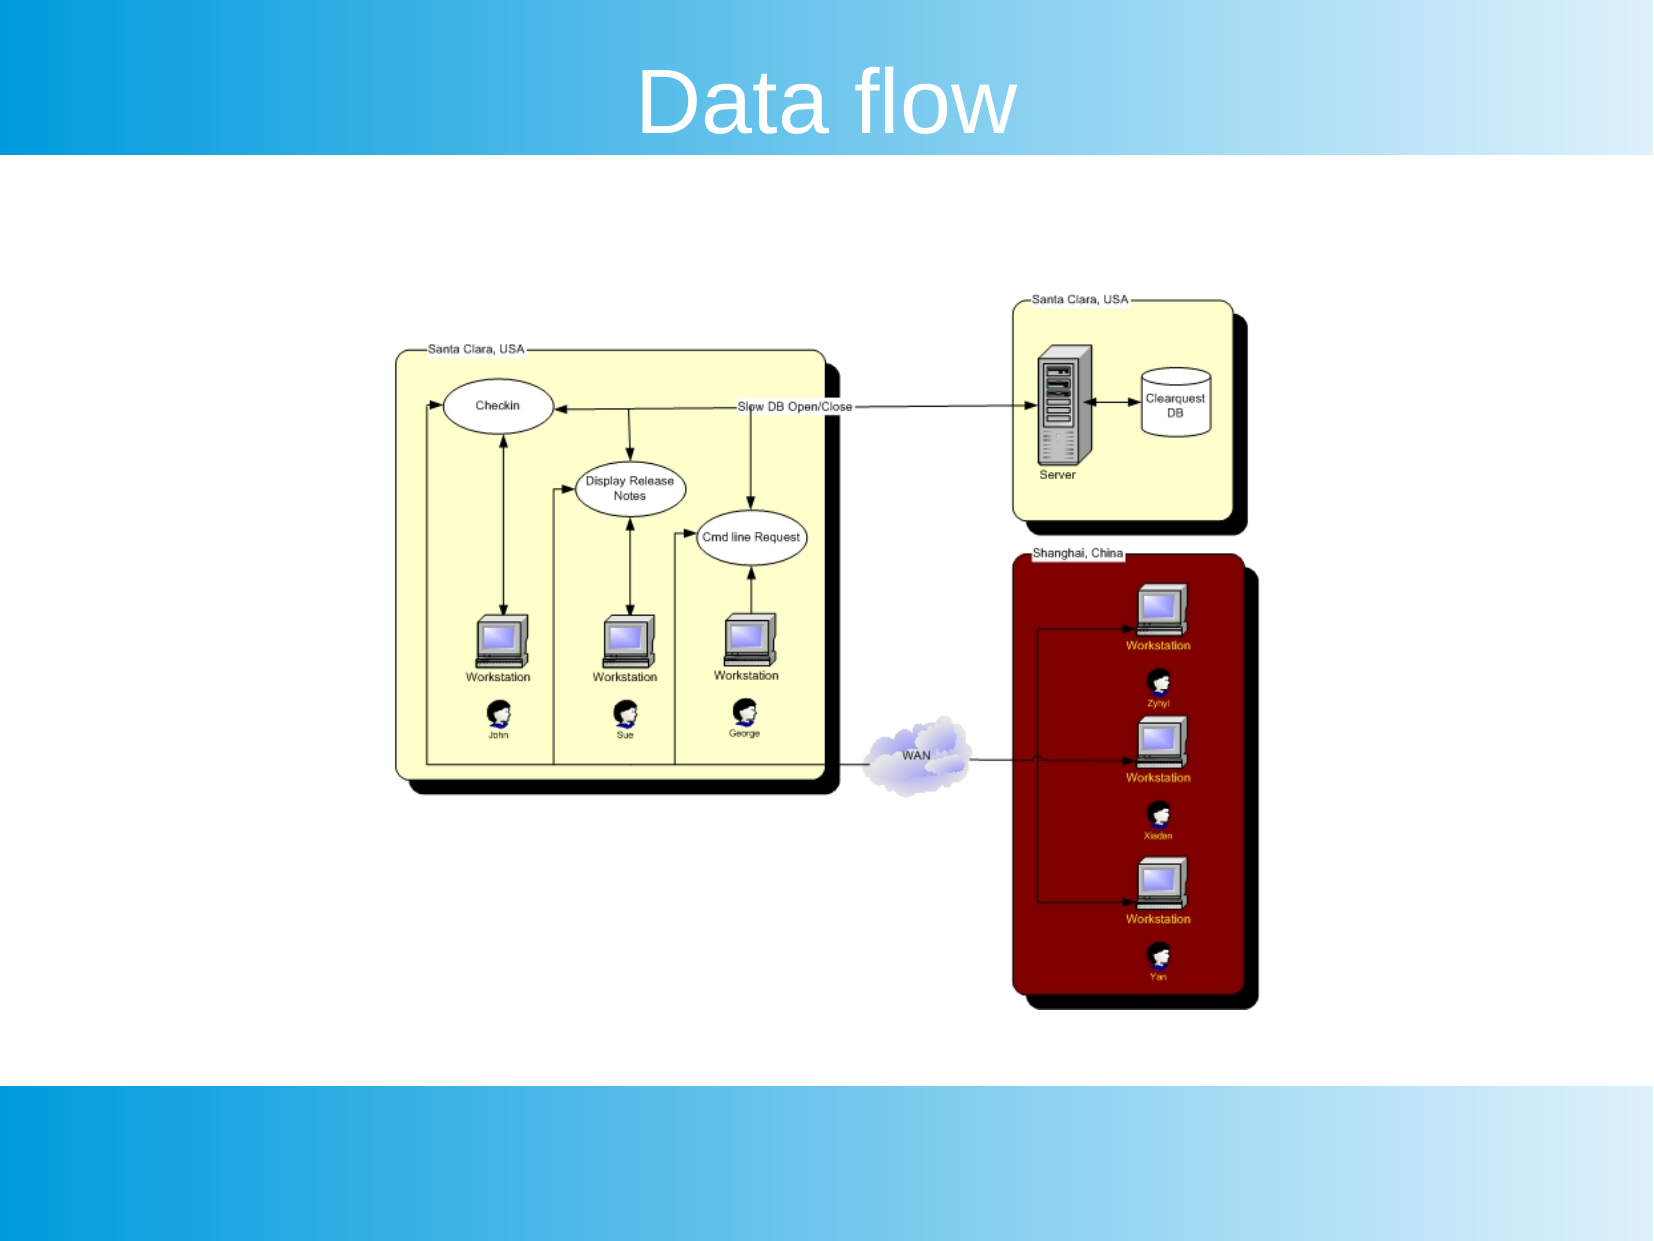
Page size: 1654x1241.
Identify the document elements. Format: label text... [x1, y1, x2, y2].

picture [241, 290, 1413, 1010]
title Data flow [82, 49, 1571, 155]
